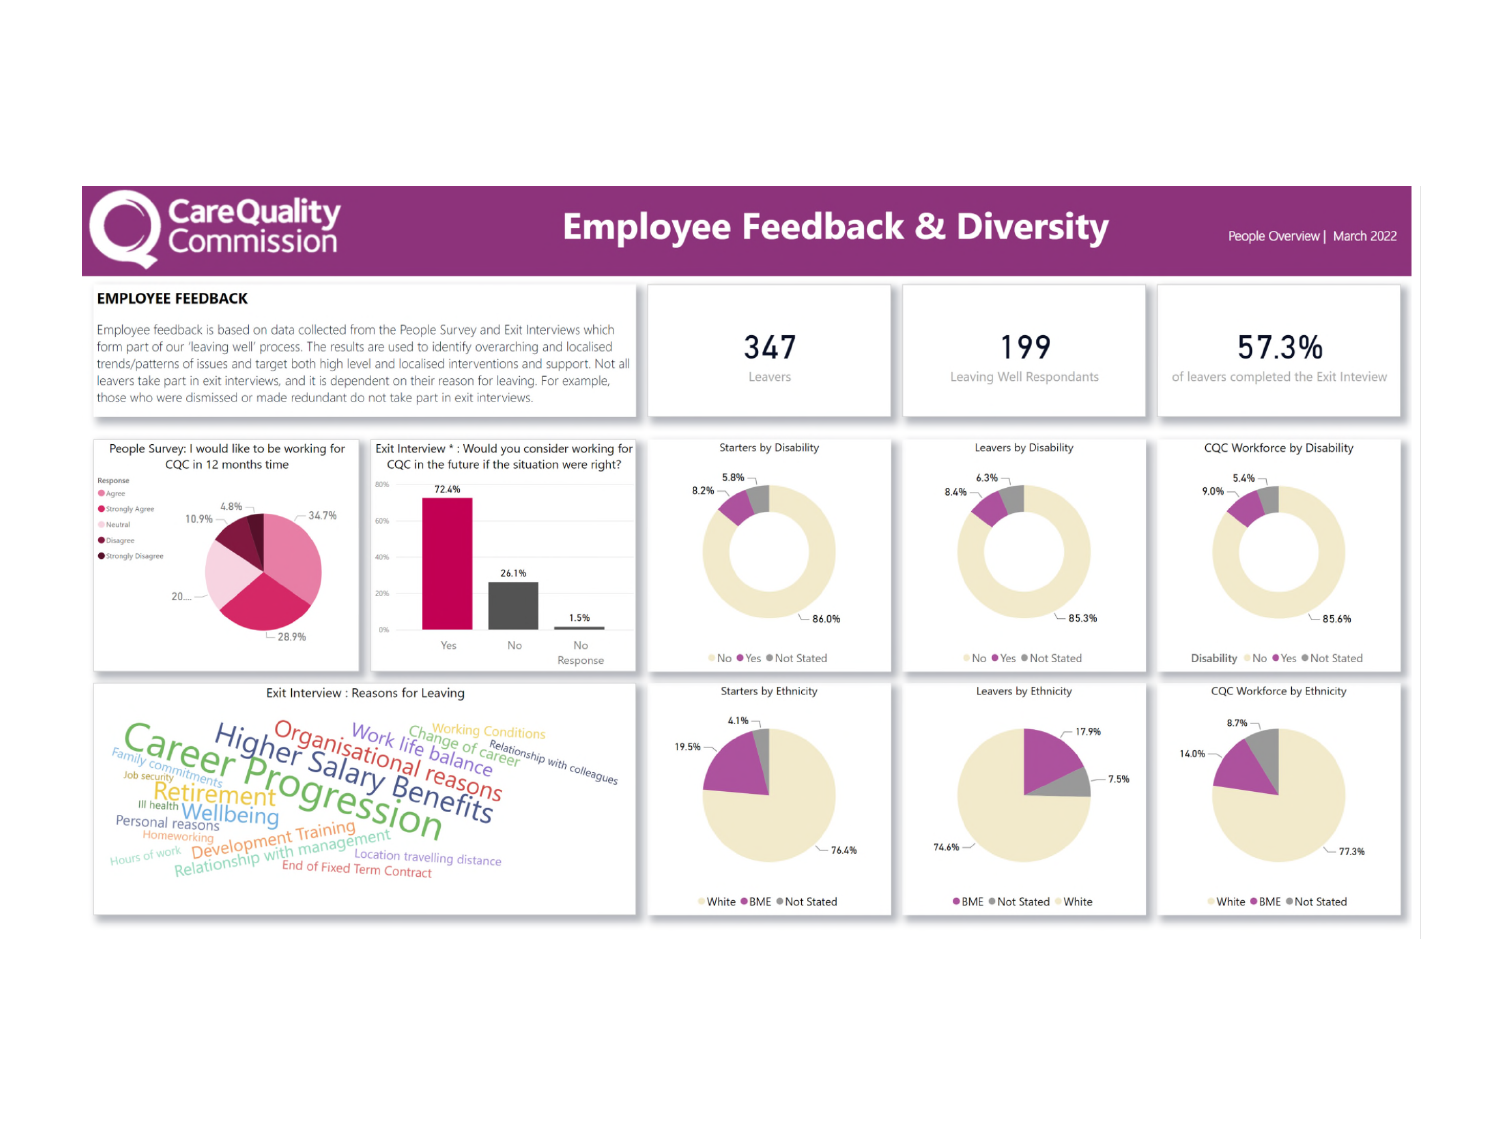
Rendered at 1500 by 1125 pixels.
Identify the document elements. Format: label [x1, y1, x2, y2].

picture [79, 186, 1421, 939]
